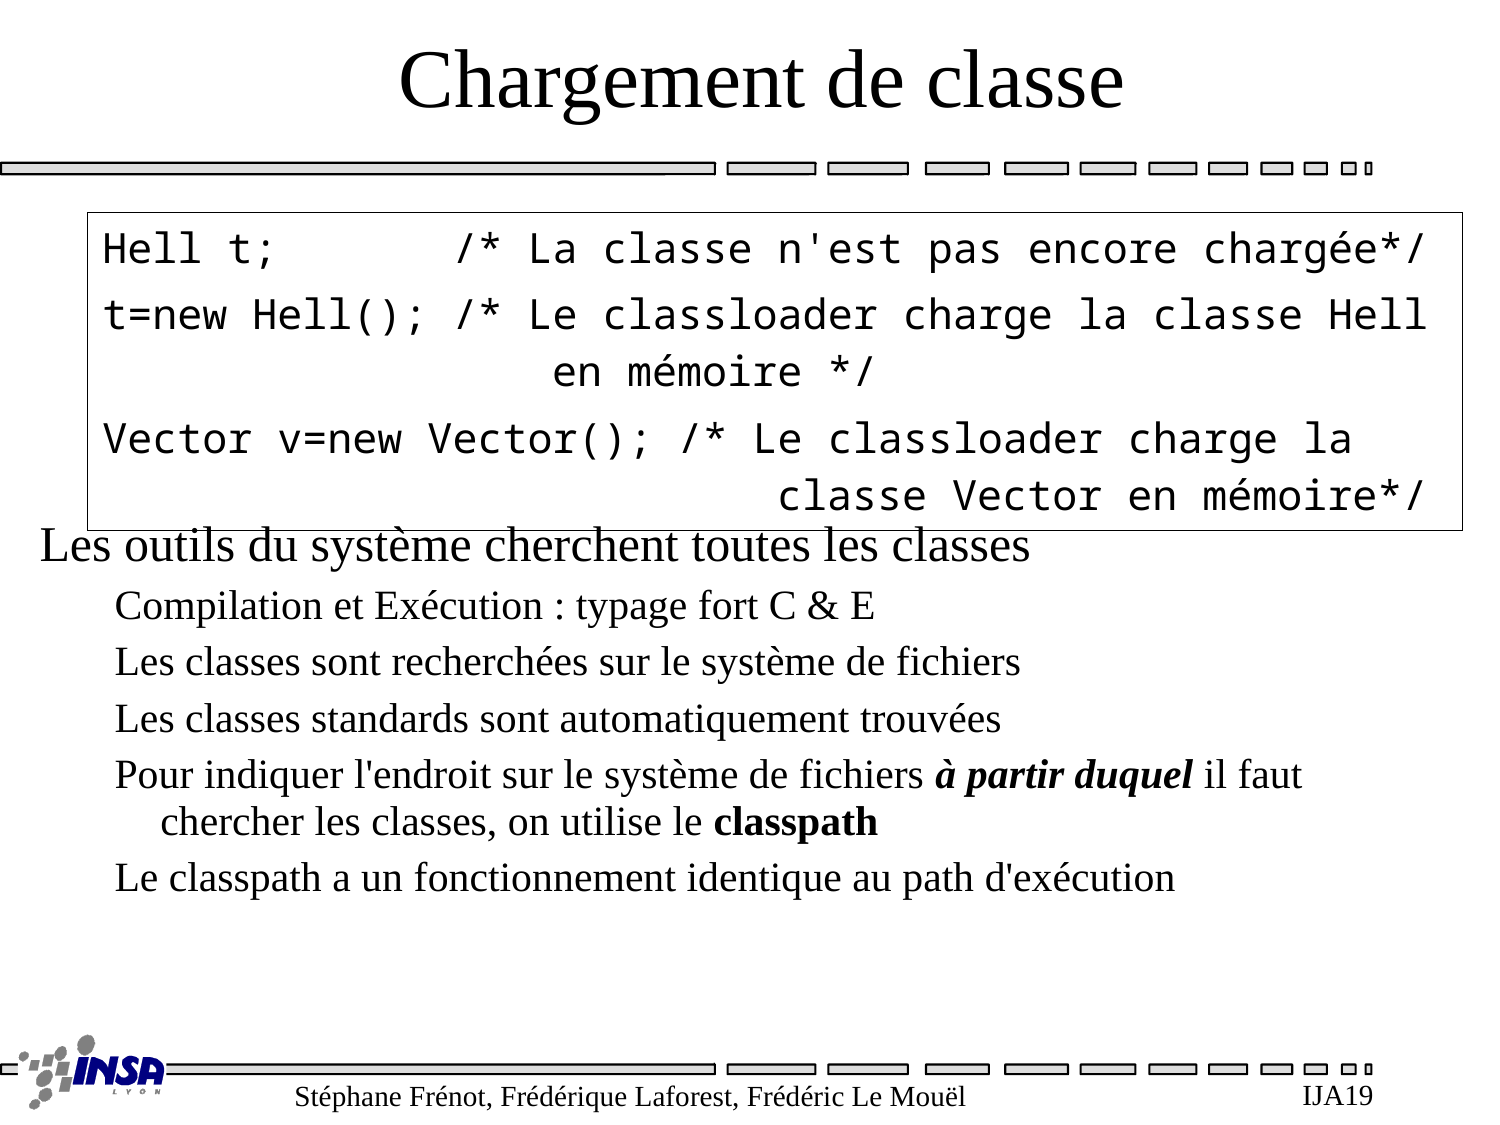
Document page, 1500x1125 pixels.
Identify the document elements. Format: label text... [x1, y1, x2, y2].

list Hell t; /* La classe n'est pas encore chargée*/ t=new Hell(); /* Le classloader charge la classe Hell en mémoire */ Vector v=new Vector(); /* Le classloader charge la classe Vector en mémoire*/ [87, 212, 1463, 488]
title Chargement de classe [125, 0, 1401, 163]
text_box Les outils du système cherchent toutes les classes Compilation et Exécution : typage fort C & E Les classes sont recherchées sur le système de fichiers Les classes standards sont automatiquement trouvées Pour indiquer l'endroit sur le système de fichiers à partir duquel il faut chercher les classes, on utilise le classpath Le classpath a un fonctionnement identique au path d'exécution [24, 512, 1462, 909]
